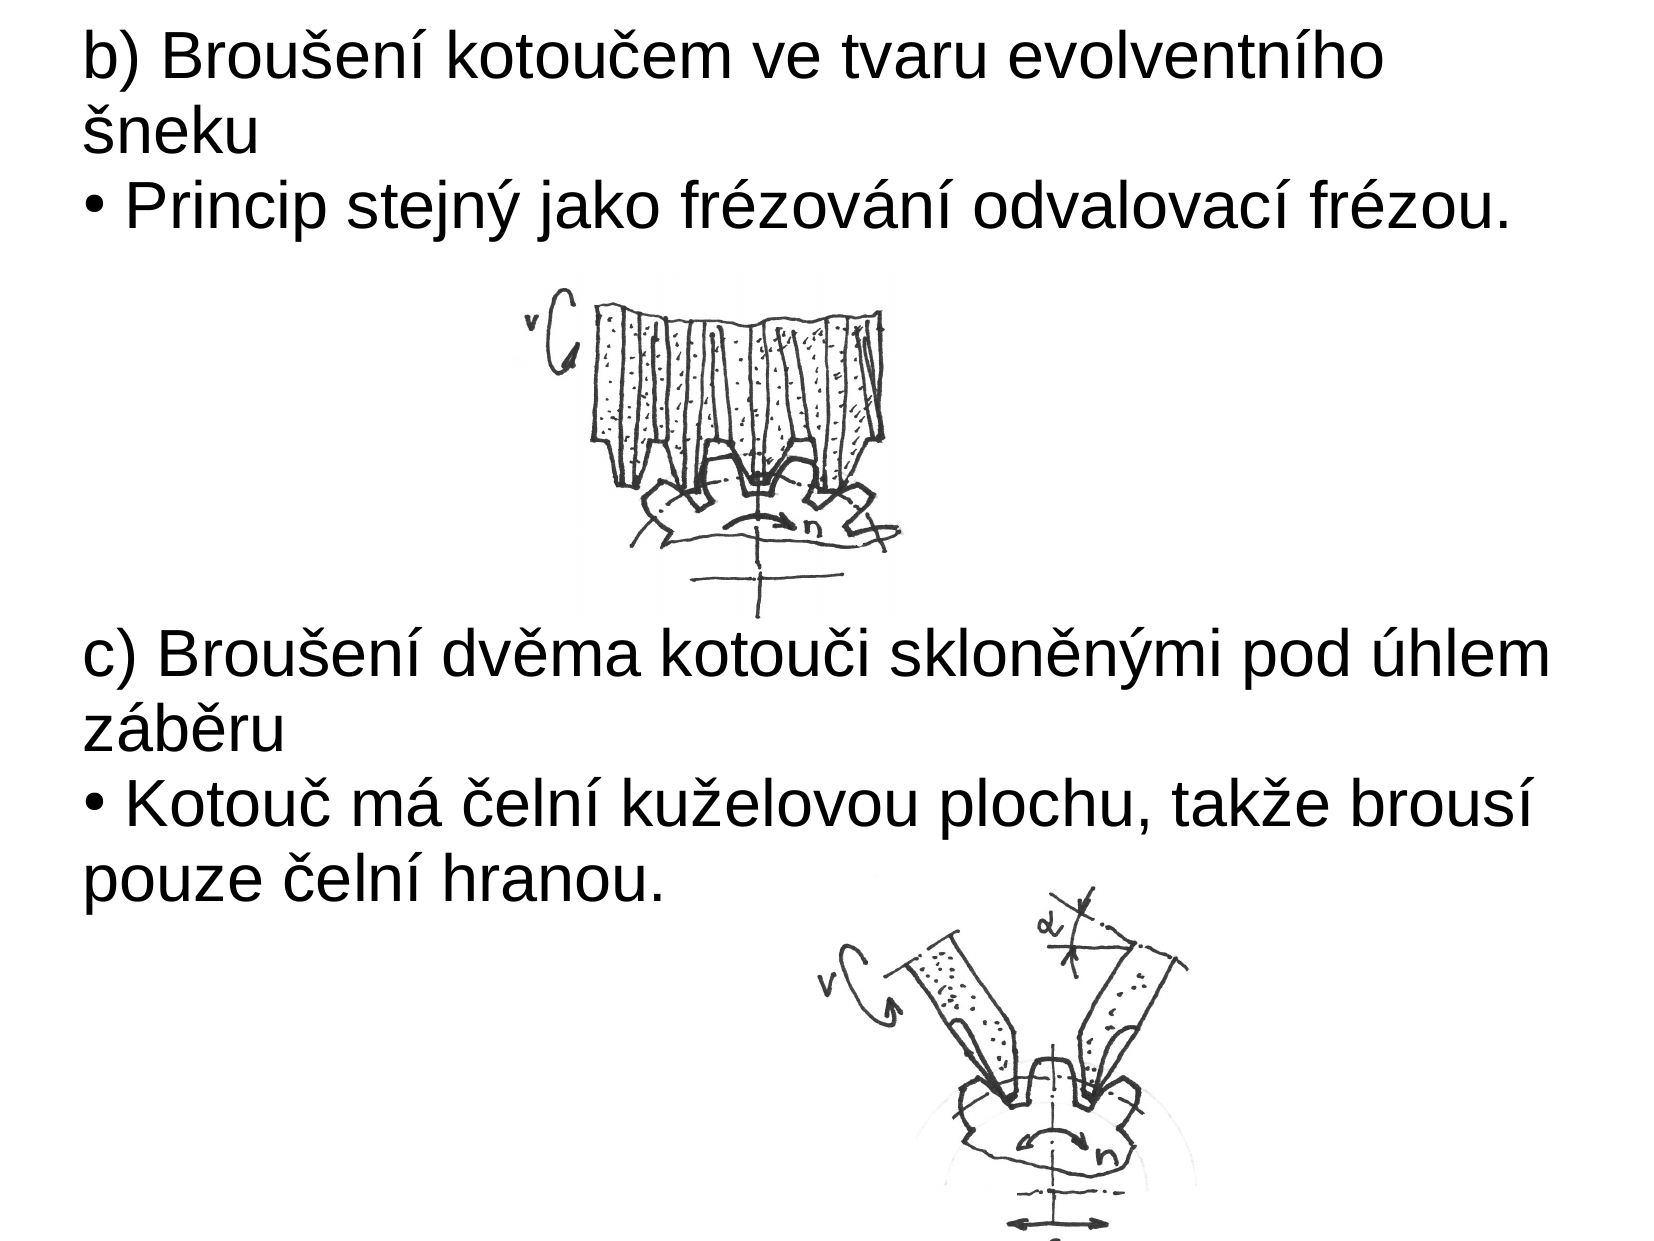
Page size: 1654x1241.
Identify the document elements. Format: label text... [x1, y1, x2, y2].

picture [797, 856, 1270, 1241]
picture [501, 265, 975, 621]
subtitle b) Broušení kotoučem ve tvaru evolventního šneku Princip stejný jako frézování odvalovací frézou. c) Broušení dvěma kotouči skloněnými pod úhlem záběru Kotouč má čelní kuželovou plochu, takže brousí pouze čelní hranou. [82, 18, 1571, 1140]
